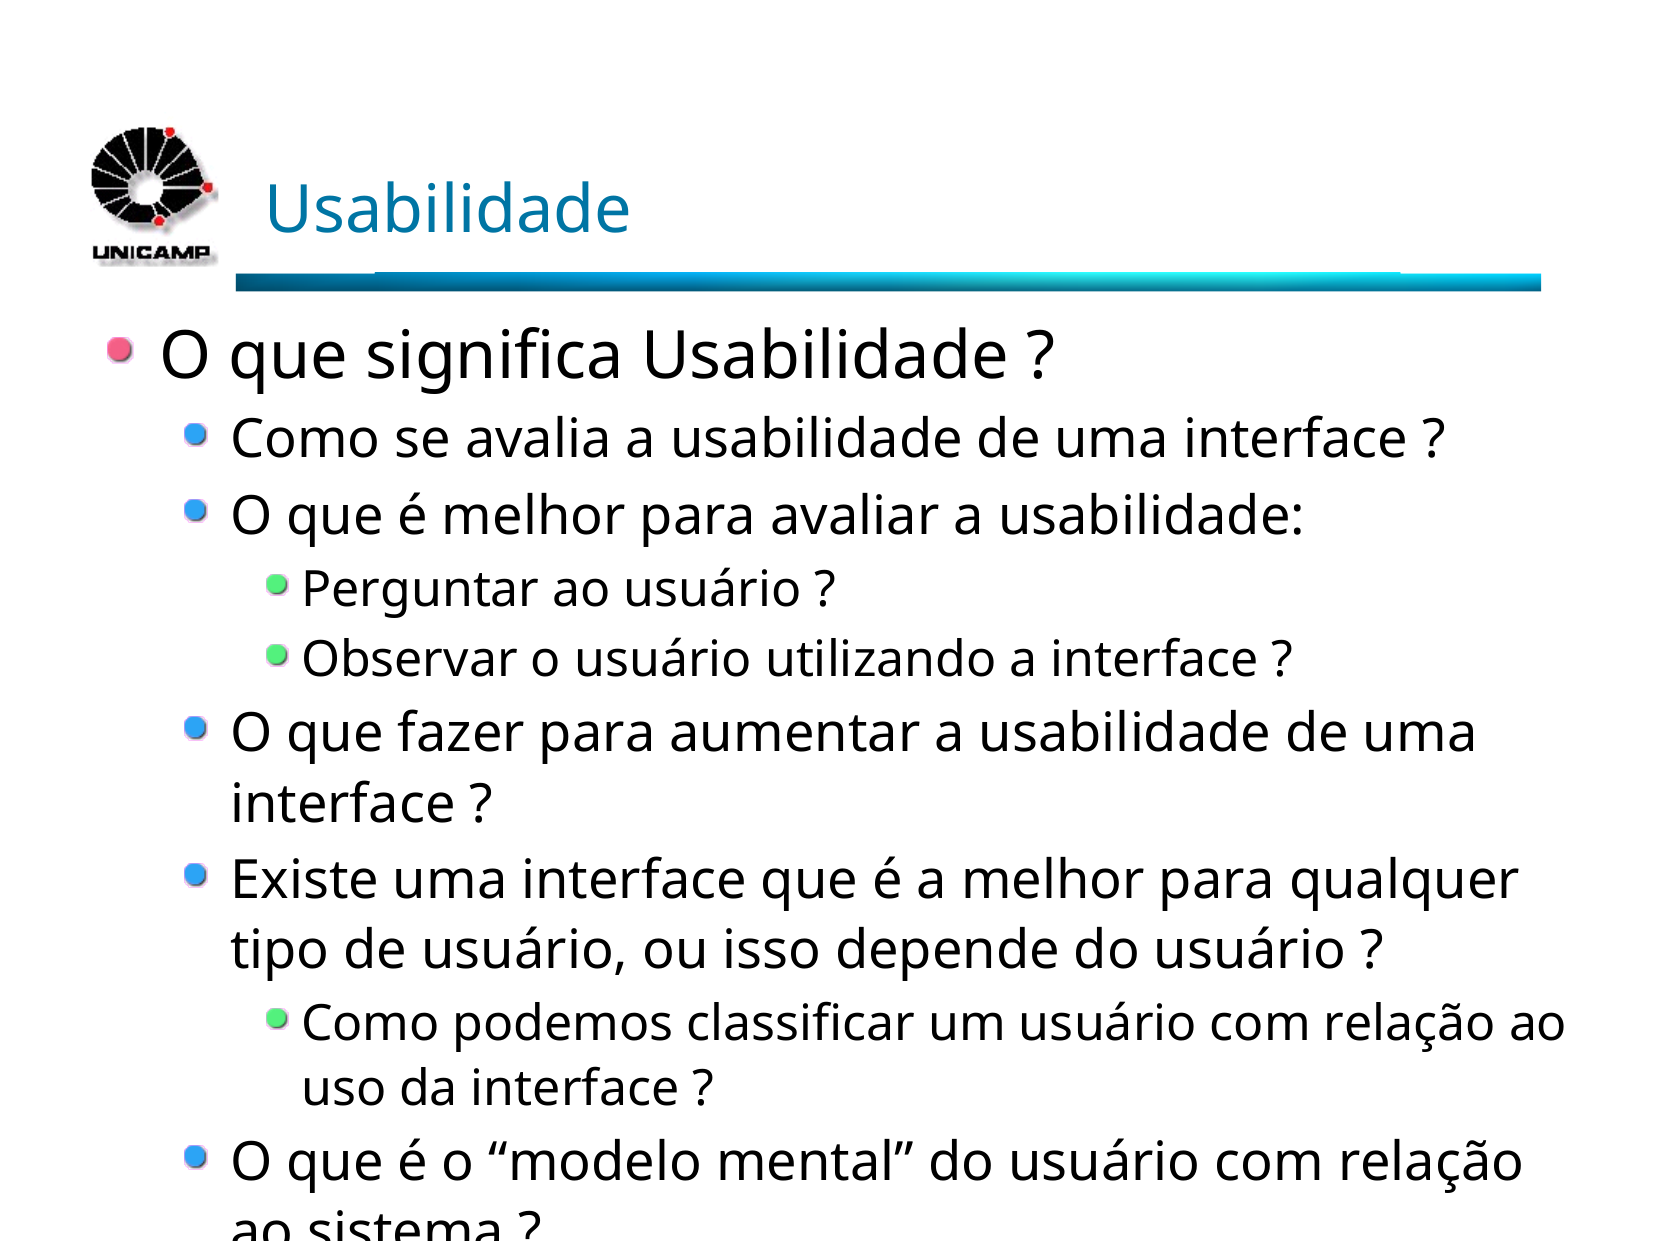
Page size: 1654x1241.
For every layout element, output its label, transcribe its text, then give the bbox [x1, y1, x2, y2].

picture [125, 272, 1654, 295]
list O que significa Usabilidade ? Como se avalia a usabilidade de uma interface ? O que é melhor para avaliar a usabilidade: Perguntar ao usuário ? Observar o usuário utilizando a interface ? O que fazer para aumentar a usabilidade de uma interface ? Existe uma interface que é a melhor para qualquer tipo de usuário, ou isso depende do usuário ? Como podemos classificar um usuário com relação ao uso da interface ? O que é o “modelo mental” do usuário com relação ao sistema ? [88, 309, 1595, 1195]
title Usabilidade [264, 57, 1534, 250]
